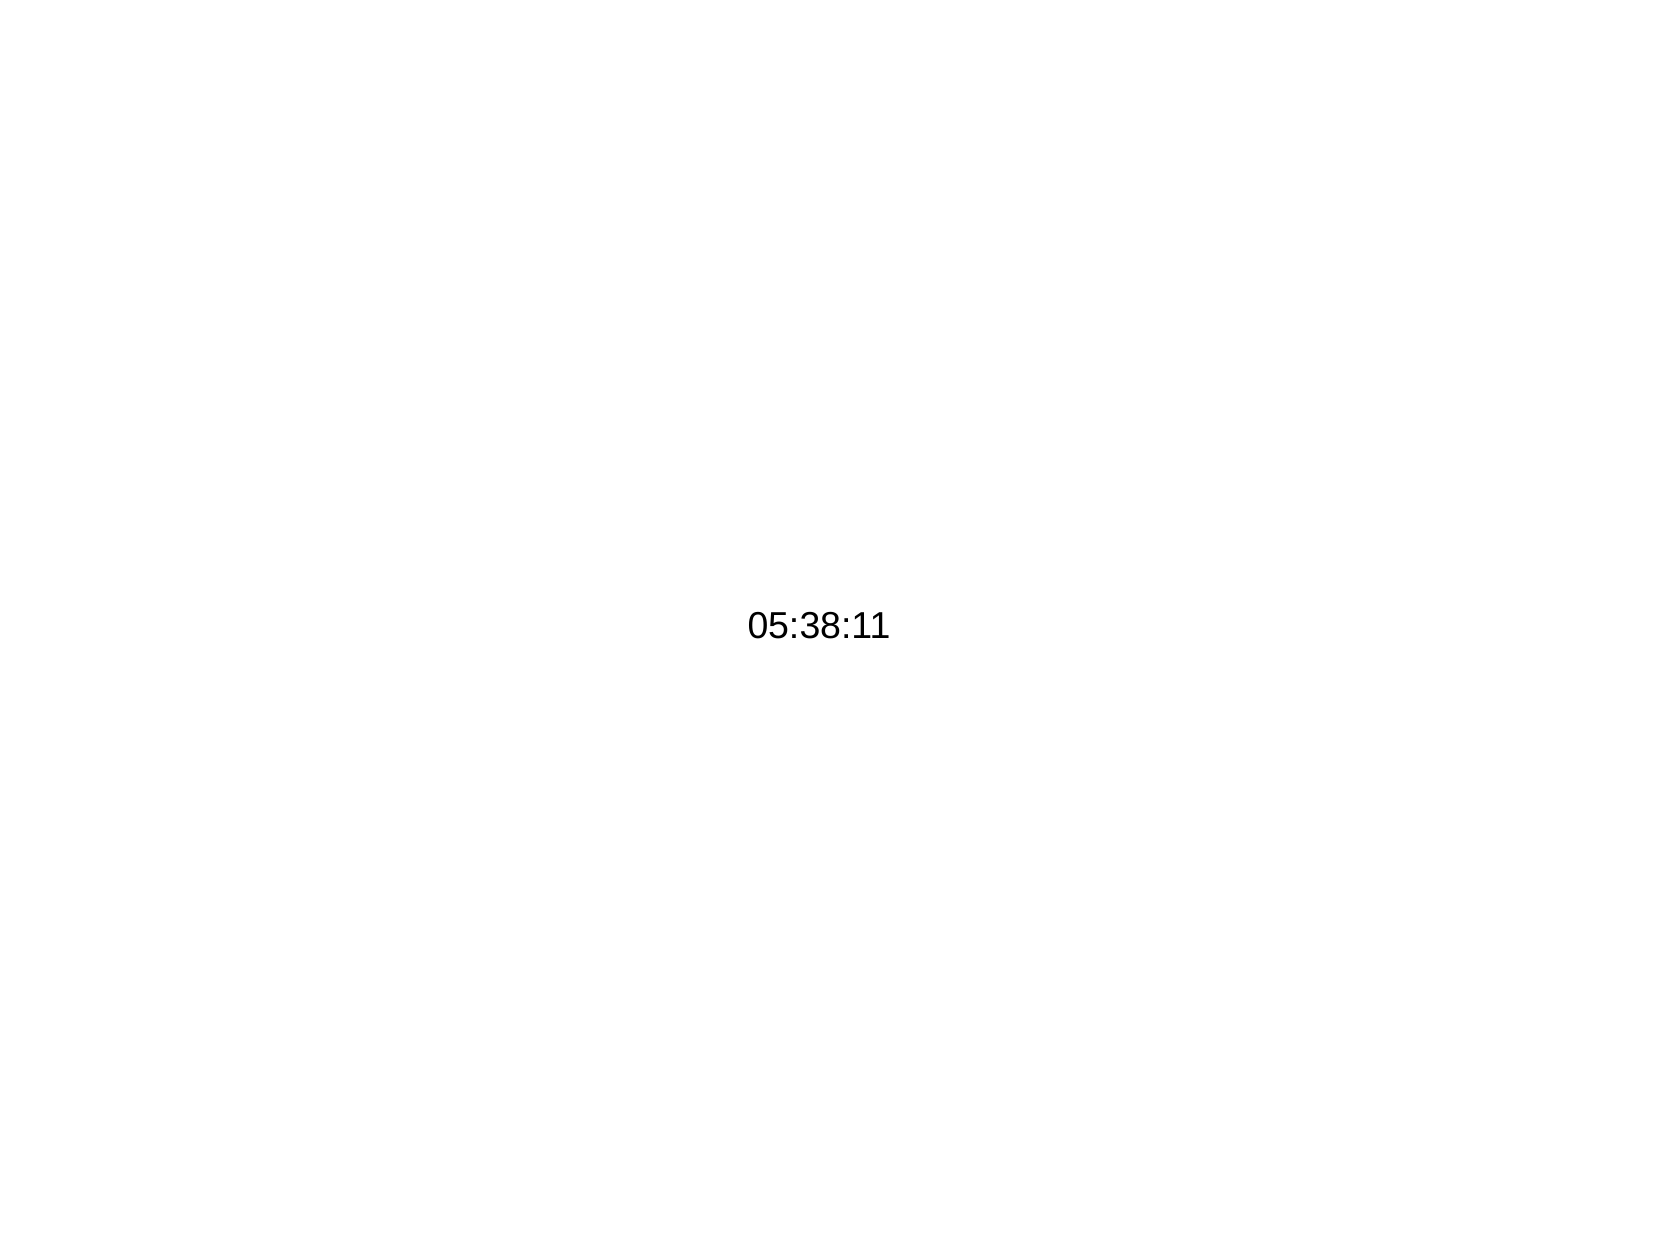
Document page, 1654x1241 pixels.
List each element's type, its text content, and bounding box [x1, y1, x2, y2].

text_box 17:05:23 [732, 597, 941, 668]
